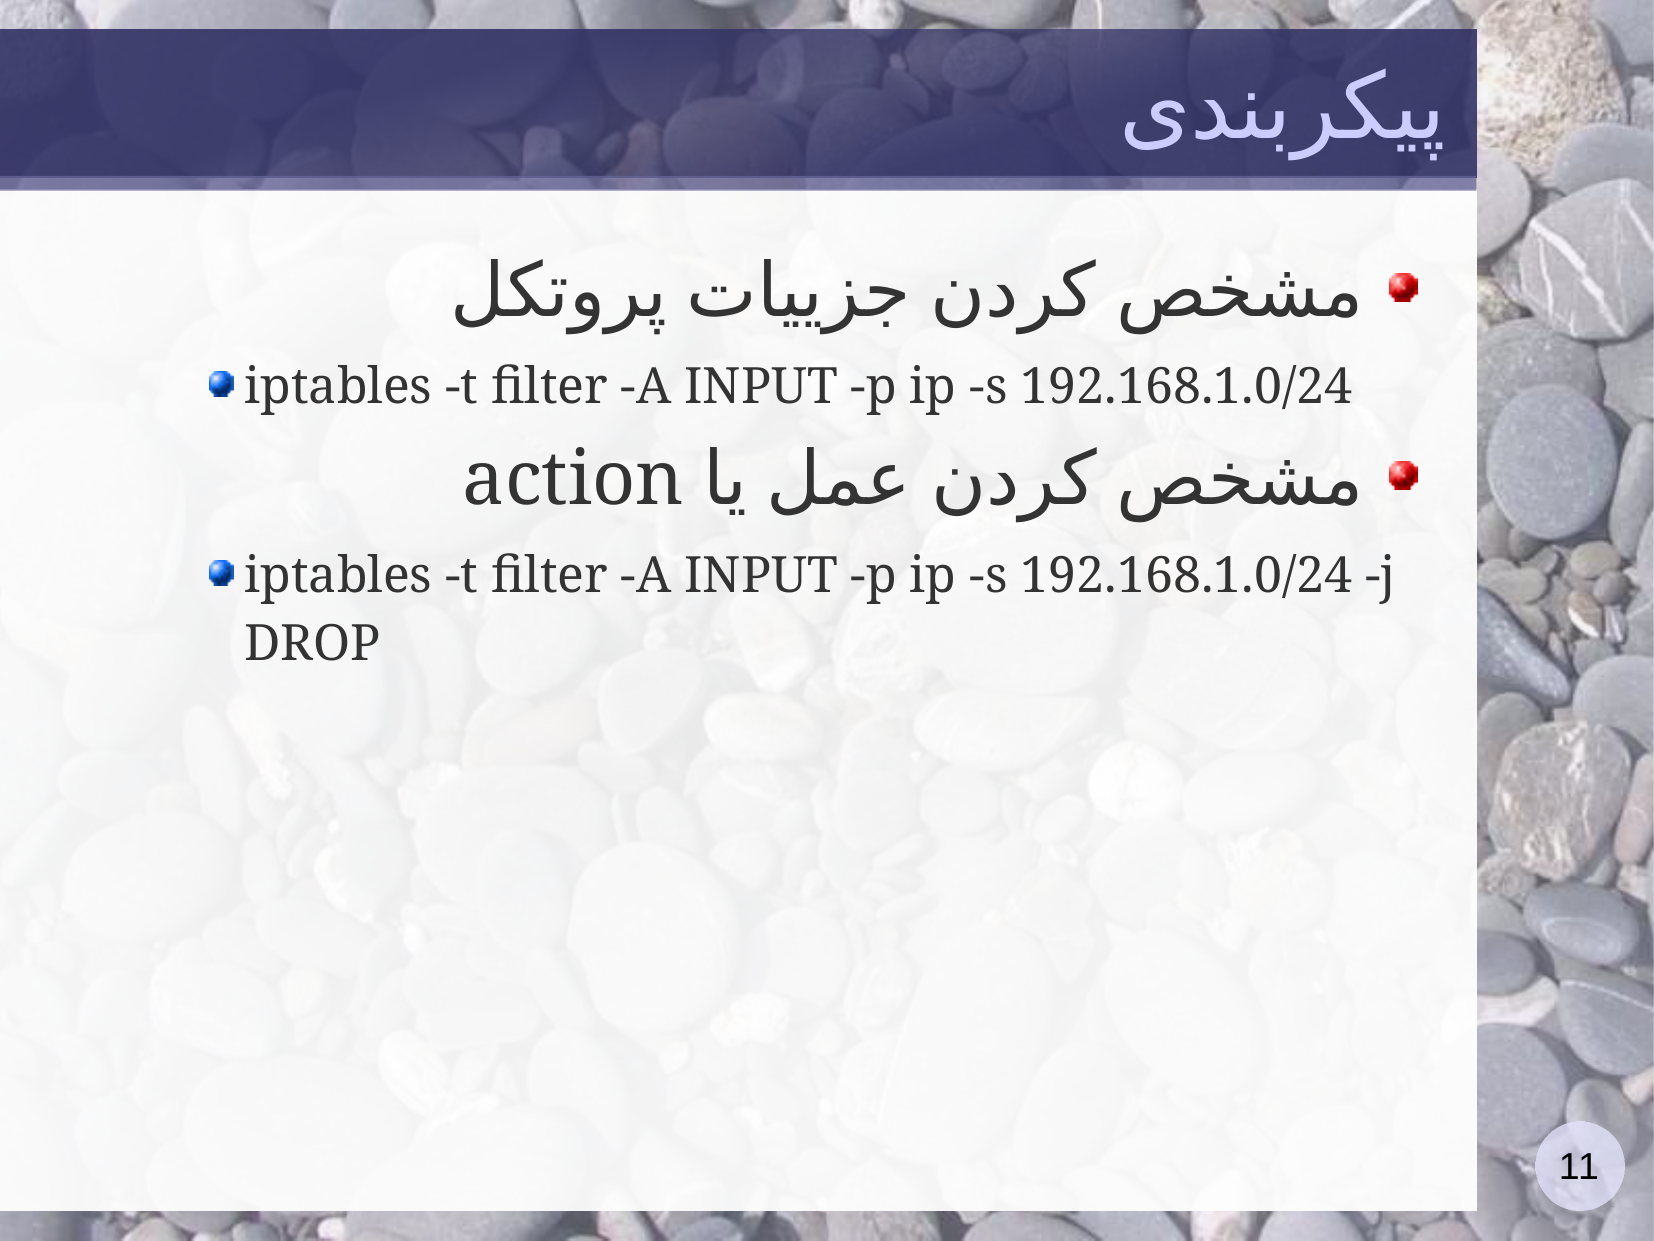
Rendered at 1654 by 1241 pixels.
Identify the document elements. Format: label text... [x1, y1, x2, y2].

list مشخص کردن جزییات پروتکل iptables -t filter -A INPUT -p ip -s 192.168.1.0/24 مشخص کردن عمل یا action iptables -t filter -A INPUT -p ip -s 192.168.1.0/24 -j DROP [59, 236, 1418, 1182]
title پیکربندی [29, 34, 1447, 173]
